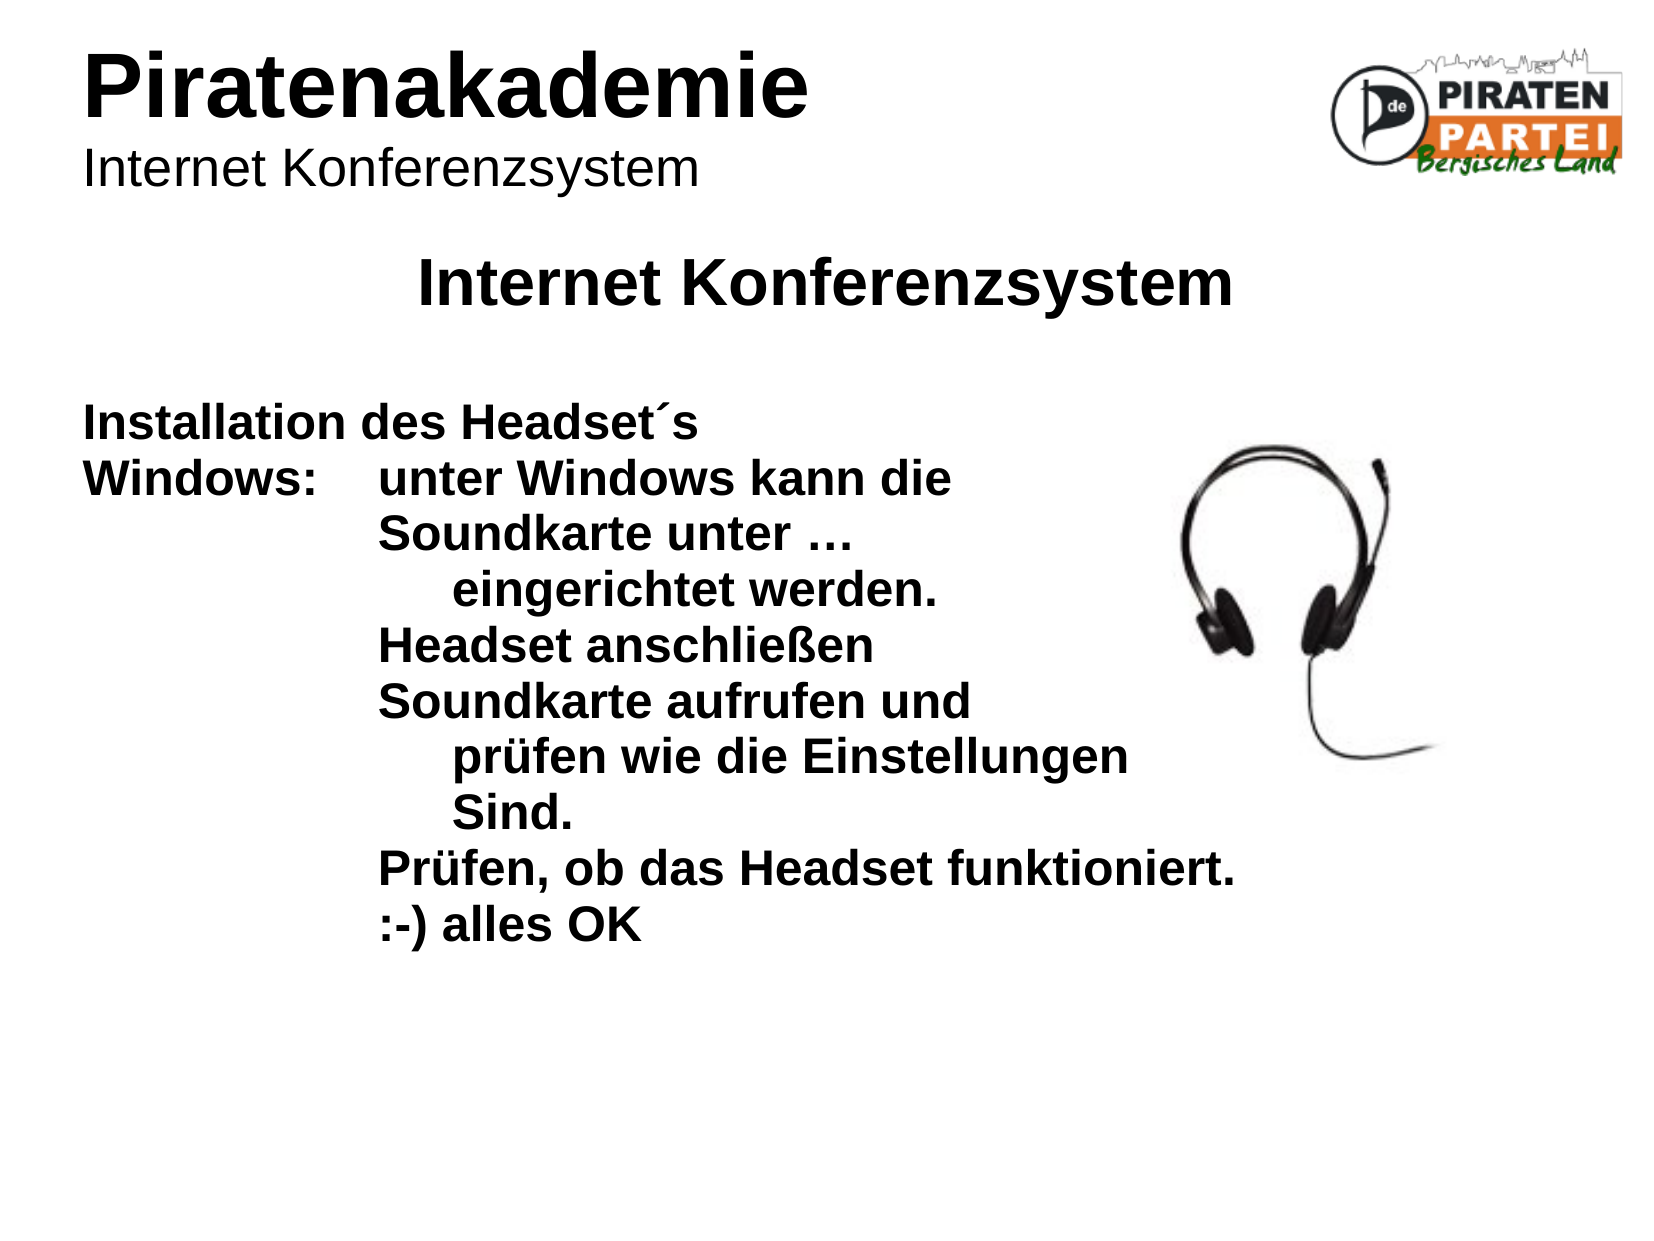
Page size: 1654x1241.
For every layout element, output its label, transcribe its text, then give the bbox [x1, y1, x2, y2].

subtitle Internet Konferenzsystem Installation des Headset´s Windows: unter Windows kann die Soundkarte unter … eingerichtet werden. Headset anschließen Soundkarte aufrufen und prüfen wie die Einstellungen Sind. Prüfen, ob das Headset funktioniert. :-) alles OK [82, 244, 1571, 1008]
title Piratenakademie Internet Konferenzsystem [82, 34, 1571, 198]
picture [1328, 47, 1625, 176]
